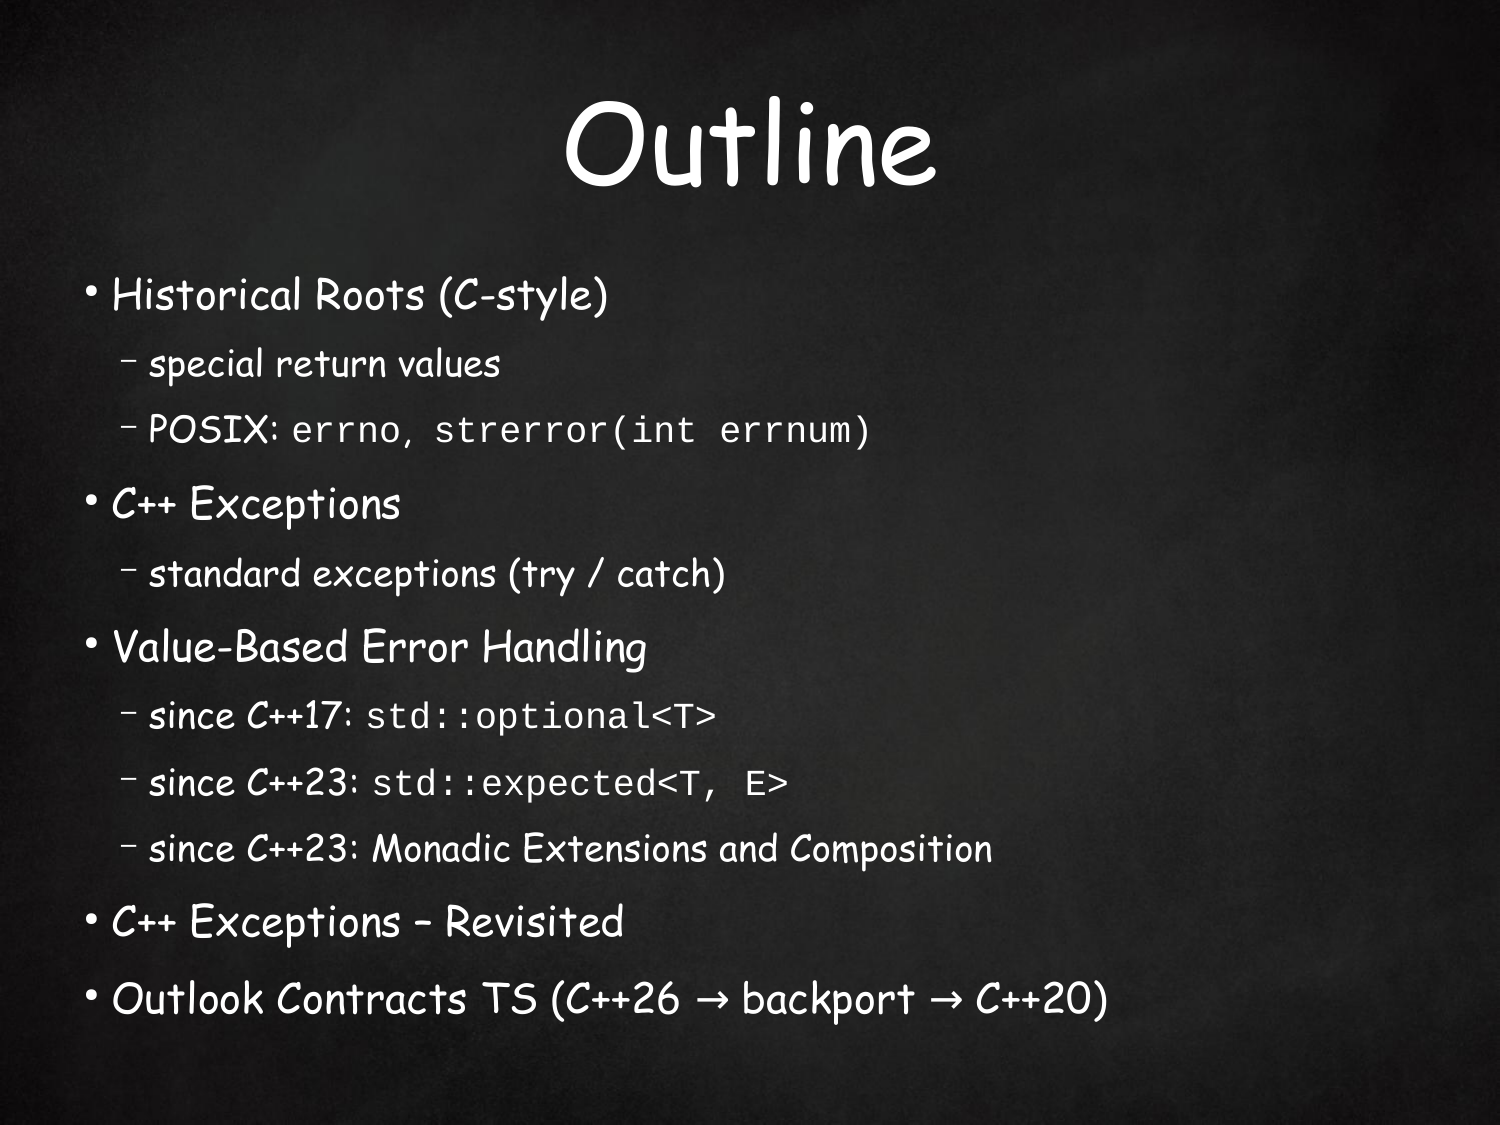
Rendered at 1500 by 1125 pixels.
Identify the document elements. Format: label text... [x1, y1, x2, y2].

title Outline [75, 44, 1425, 233]
picture [0, 0, 1500, 1125]
list Historical Roots (C-style) special return values POSIX: errno, strerror(int errnum) C++ Exceptions standard exceptions (try / catch) Value-Based Error Handling since C++17: std::optional<T> since C++23: std::expected<T, E> since C++23: Monadic Extensions and Composition C++ Exceptions – Revisited Outlook Contracts TS (C++26 → backport → C++20) [75, 263, 1425, 1040]
